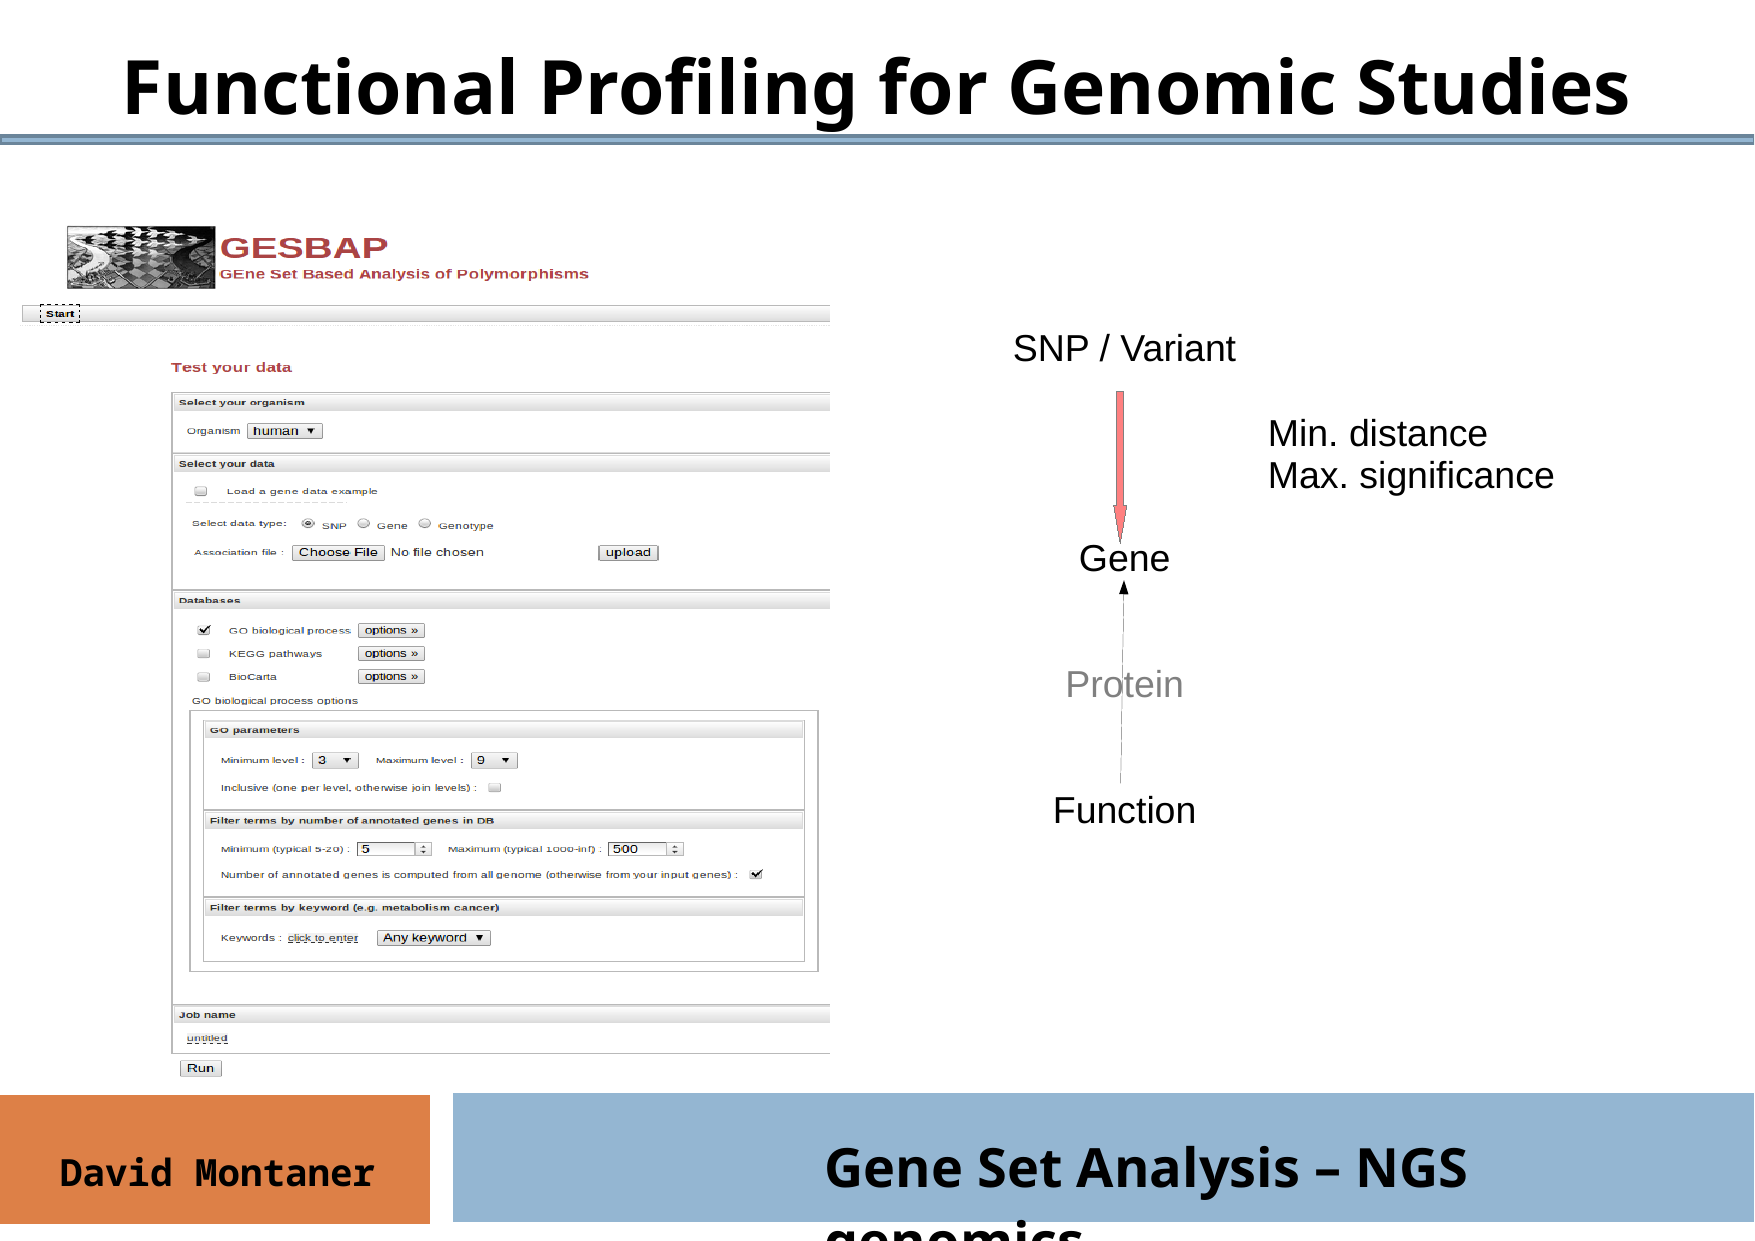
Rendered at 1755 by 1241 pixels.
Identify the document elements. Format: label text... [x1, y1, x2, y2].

text_box [0, 136, 1754, 144]
text_box SNP / Variant Gene Protein Function [985, 320, 1264, 839]
text_box Gene Set Analysis – NGS genomics [810, 1122, 1726, 1200]
text_box Min. distance Max. significance [1253, 405, 1611, 505]
picture [19, 168, 830, 1084]
text_box David Montaner [15, 1139, 421, 1193]
text_box [1113, 391, 1127, 544]
text_box Functional Profiling for Genomic Studies [67, 27, 1688, 129]
